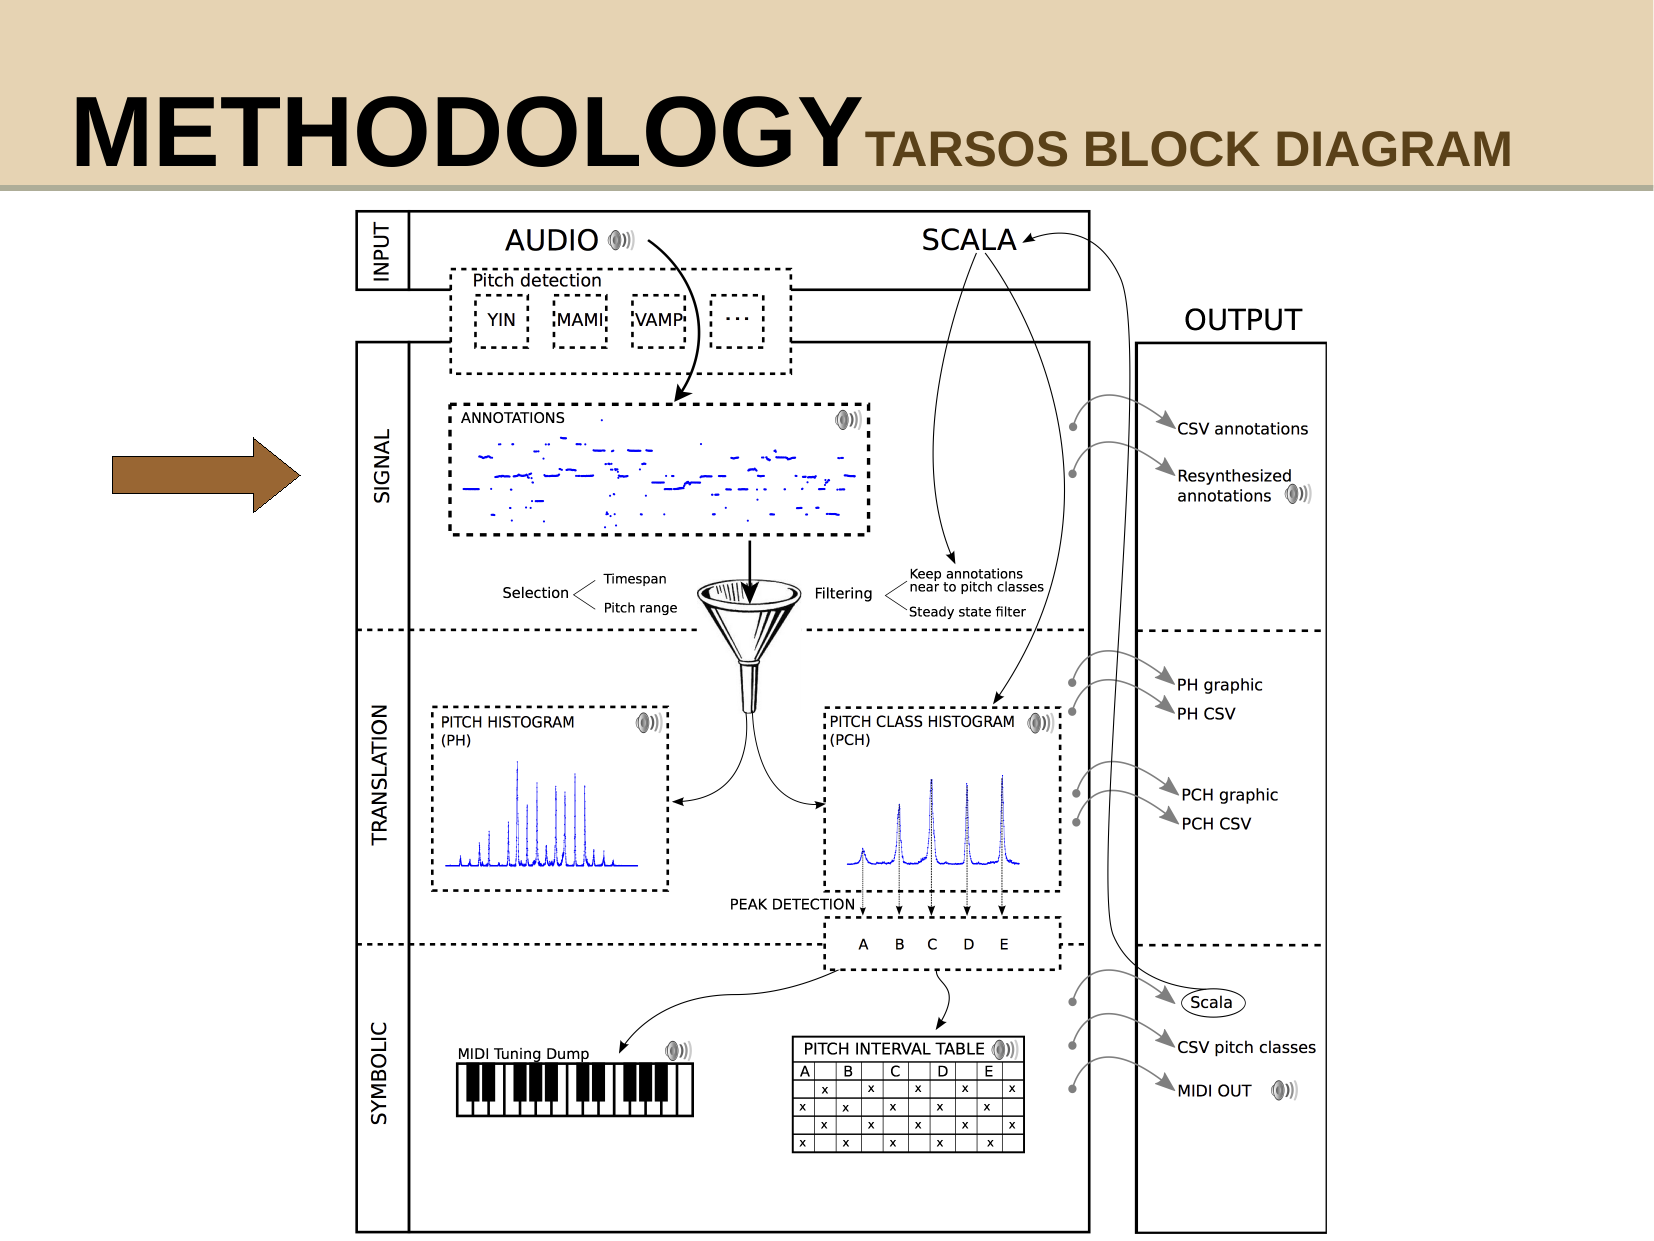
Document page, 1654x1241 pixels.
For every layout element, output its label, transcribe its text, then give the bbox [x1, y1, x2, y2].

text_box [112, 437, 301, 513]
picture [350, 203, 1346, 1241]
title METHODOLOGYTARSOS BLOCK DIAGRAM [0, 0, 1654, 188]
